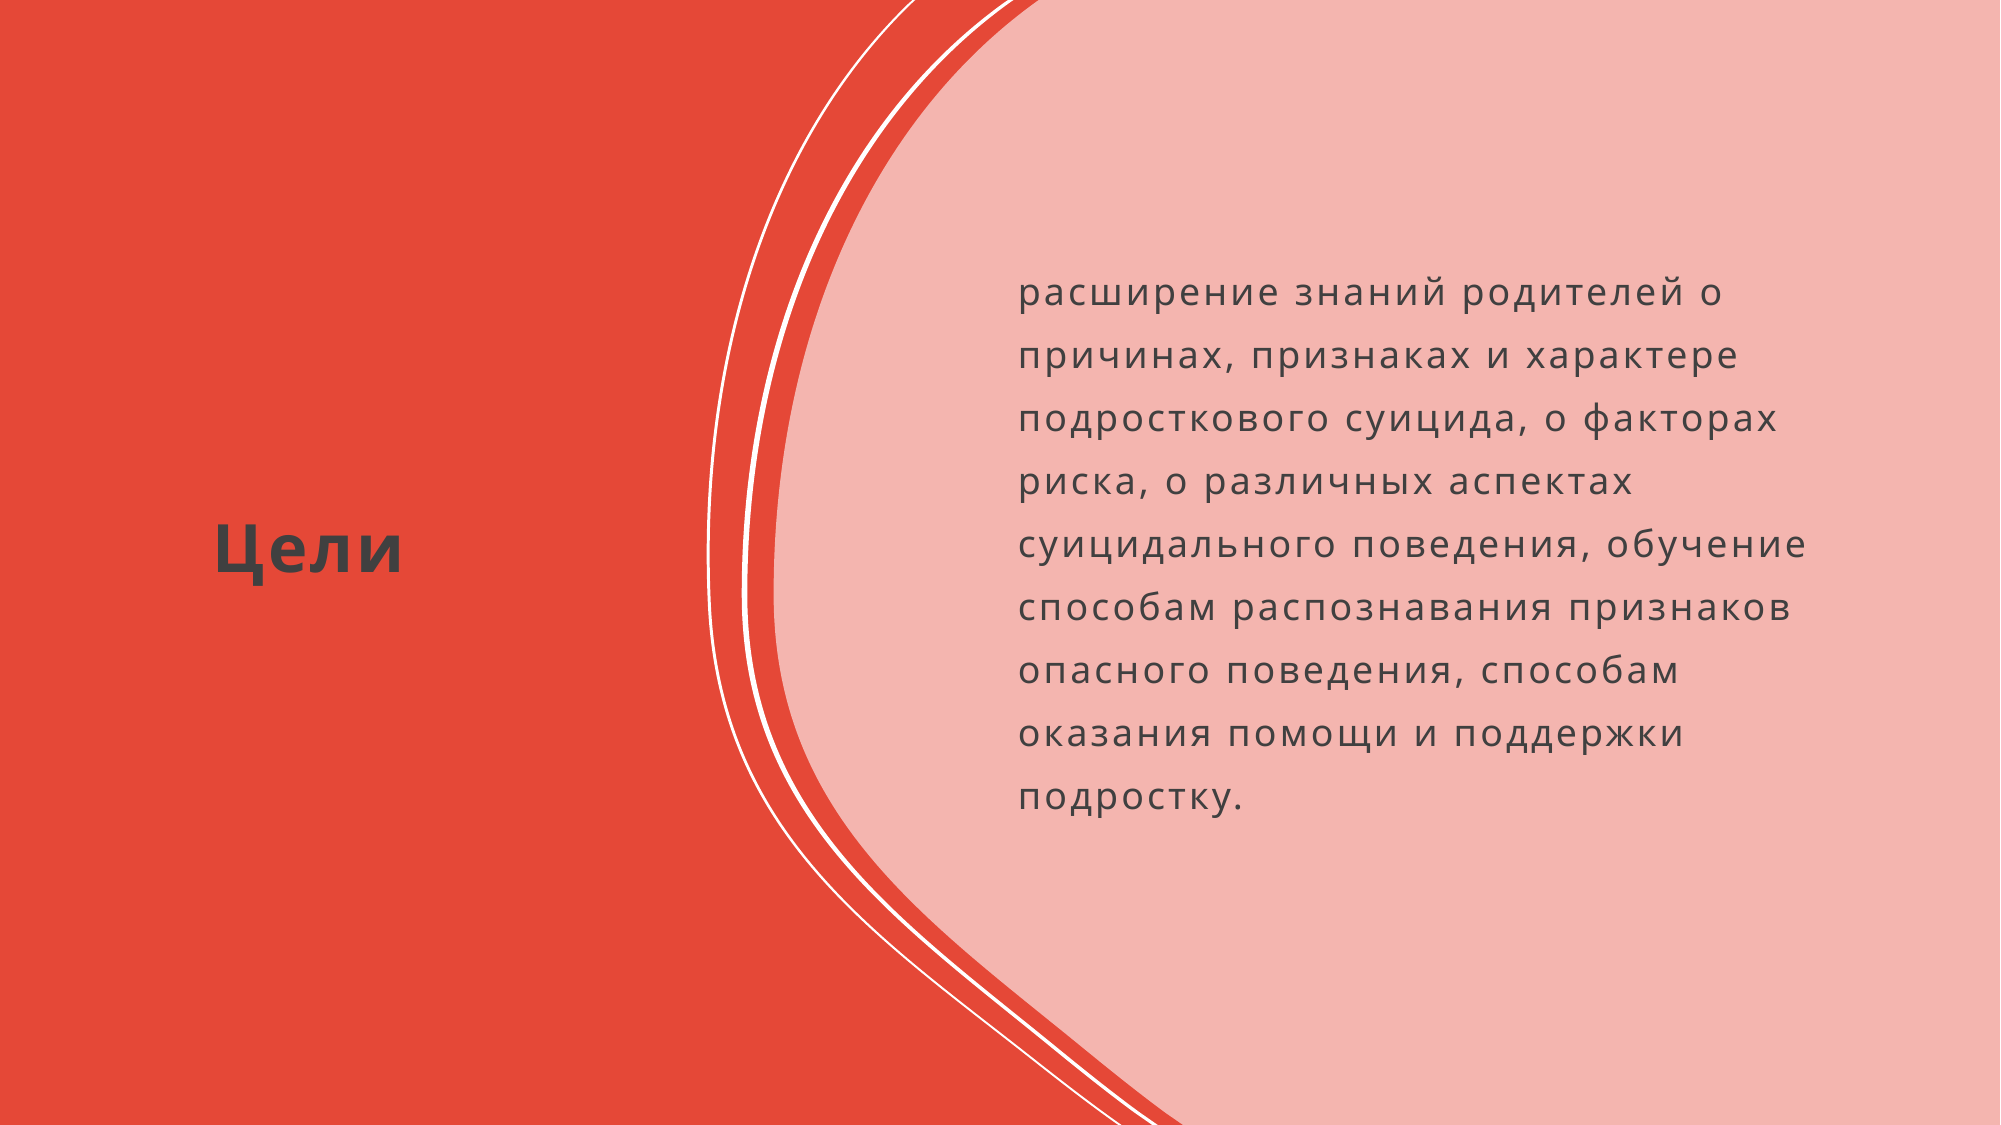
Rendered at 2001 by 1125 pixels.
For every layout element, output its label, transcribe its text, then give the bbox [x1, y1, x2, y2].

list расширение знаний родителей о причинах, признаках и характере подросткового суицида, о факторах риска, о различных аспектах суицидального поведения, обучение способам распознавания признаков опасного поведения, способам оказания помощи и поддержки подростку. [999, 181, 1850, 884]
text_box [0, 0, 2000, 1125]
title Цели [194, 181, 690, 884]
